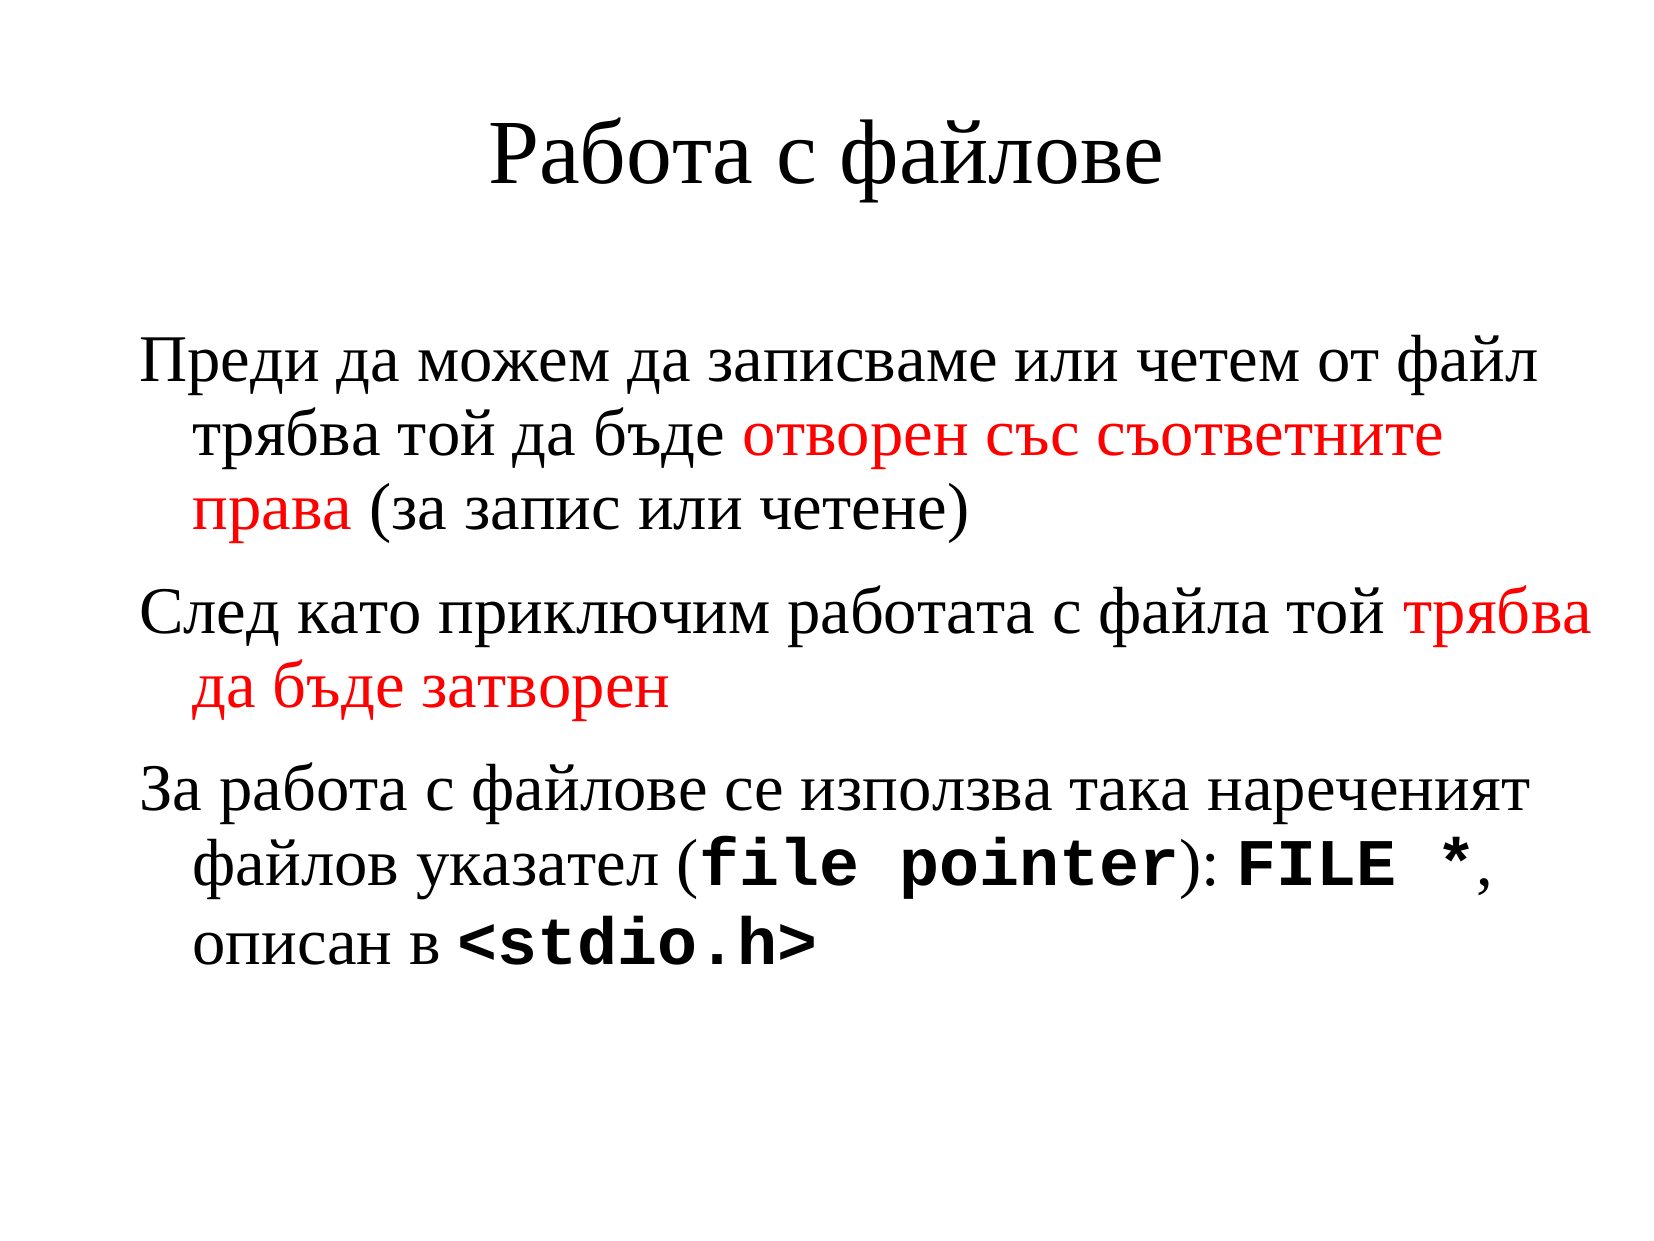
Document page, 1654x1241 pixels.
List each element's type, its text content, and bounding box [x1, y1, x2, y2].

list Преди да можем да записваме или четем от файл трябва той да бъде отворен със съответните права (за запис или четене) След като приключим работата с файла той трябва да бъде затворен За работа с файлове се използва така нареченият файлов указател (file pointer): FILE *, описан в <stdio.h> [121, 322, 1609, 1118]
title Работа с файлове [82, 49, 1571, 257]
